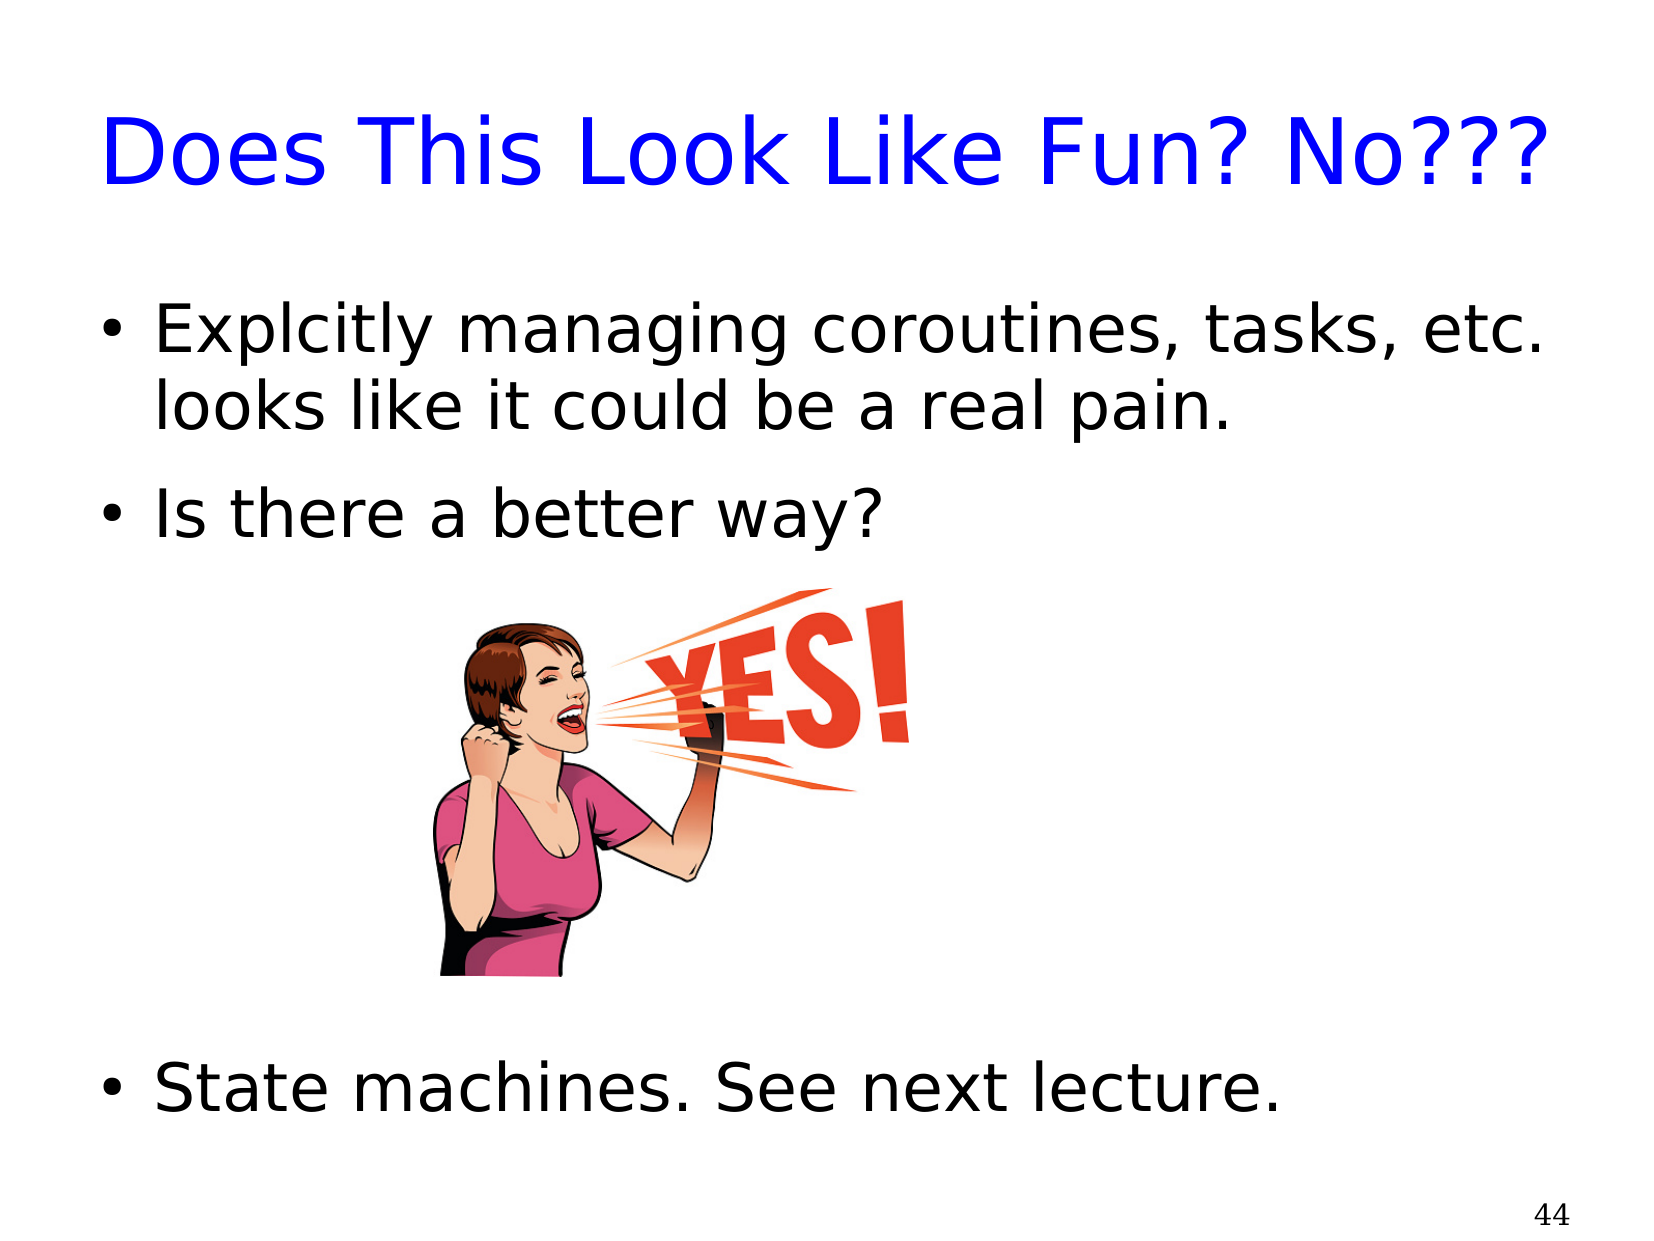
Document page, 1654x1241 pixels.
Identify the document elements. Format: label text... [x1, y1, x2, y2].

list Explcitly managing coroutines, tasks, etc. looks like it could be a real pain. Is there a better way? State machines. See next lecture. [82, 290, 1571, 1128]
picture [433, 588, 909, 977]
title Does This Look Like Fun? No??? [82, 49, 1571, 257]
